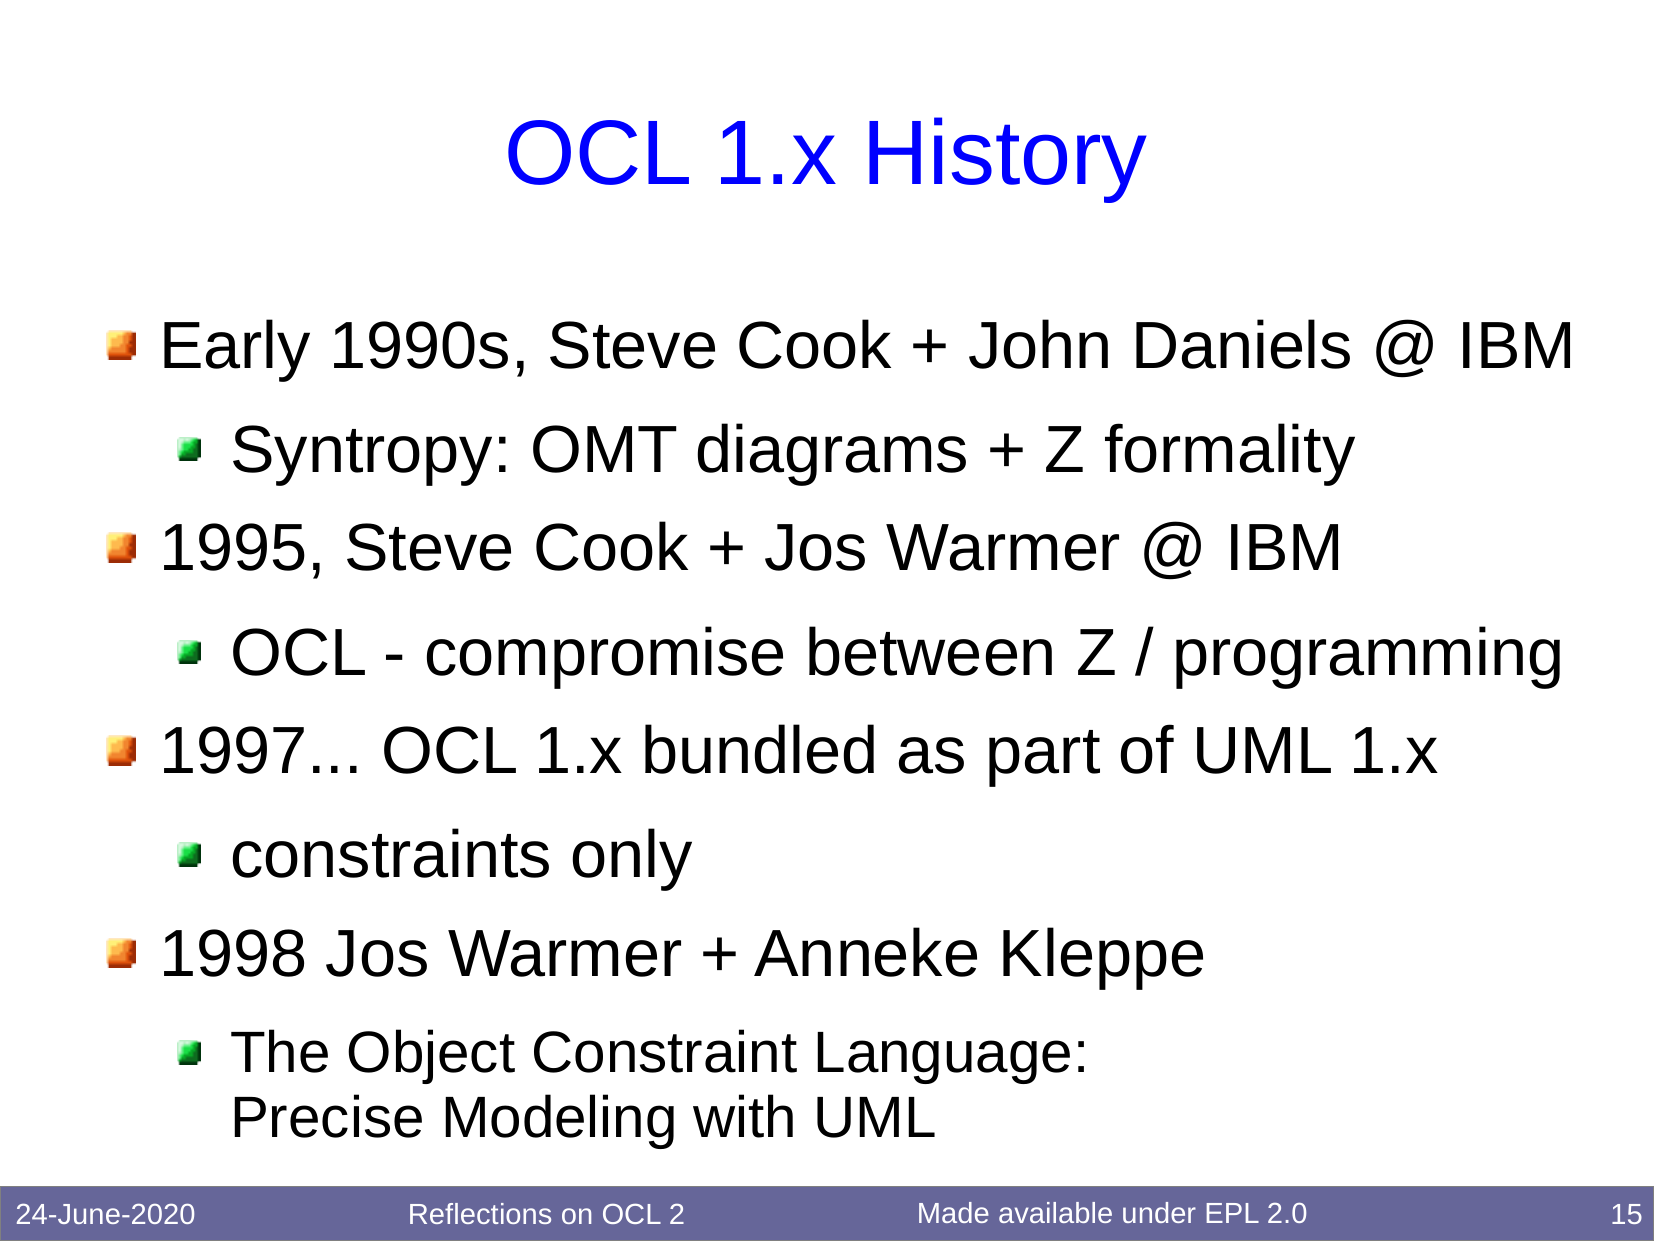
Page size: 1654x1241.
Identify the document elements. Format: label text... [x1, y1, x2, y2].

list Early 1990s, Steve Cook + John Daniels @ IBM Syntropy: OMT diagrams + Z formality 1995, Steve Cook + Jos Warmer @ IBM OCL - compromise between Z / programming 1997... OCL 1.x bundled as part of UML 1.x constraints only 1998 Jos Warmer + Anneke Kleppe The Object Constraint Language: Precise Modeling with UML [88, 307, 1615, 1172]
title OCL 1.x History [82, 49, 1571, 257]
